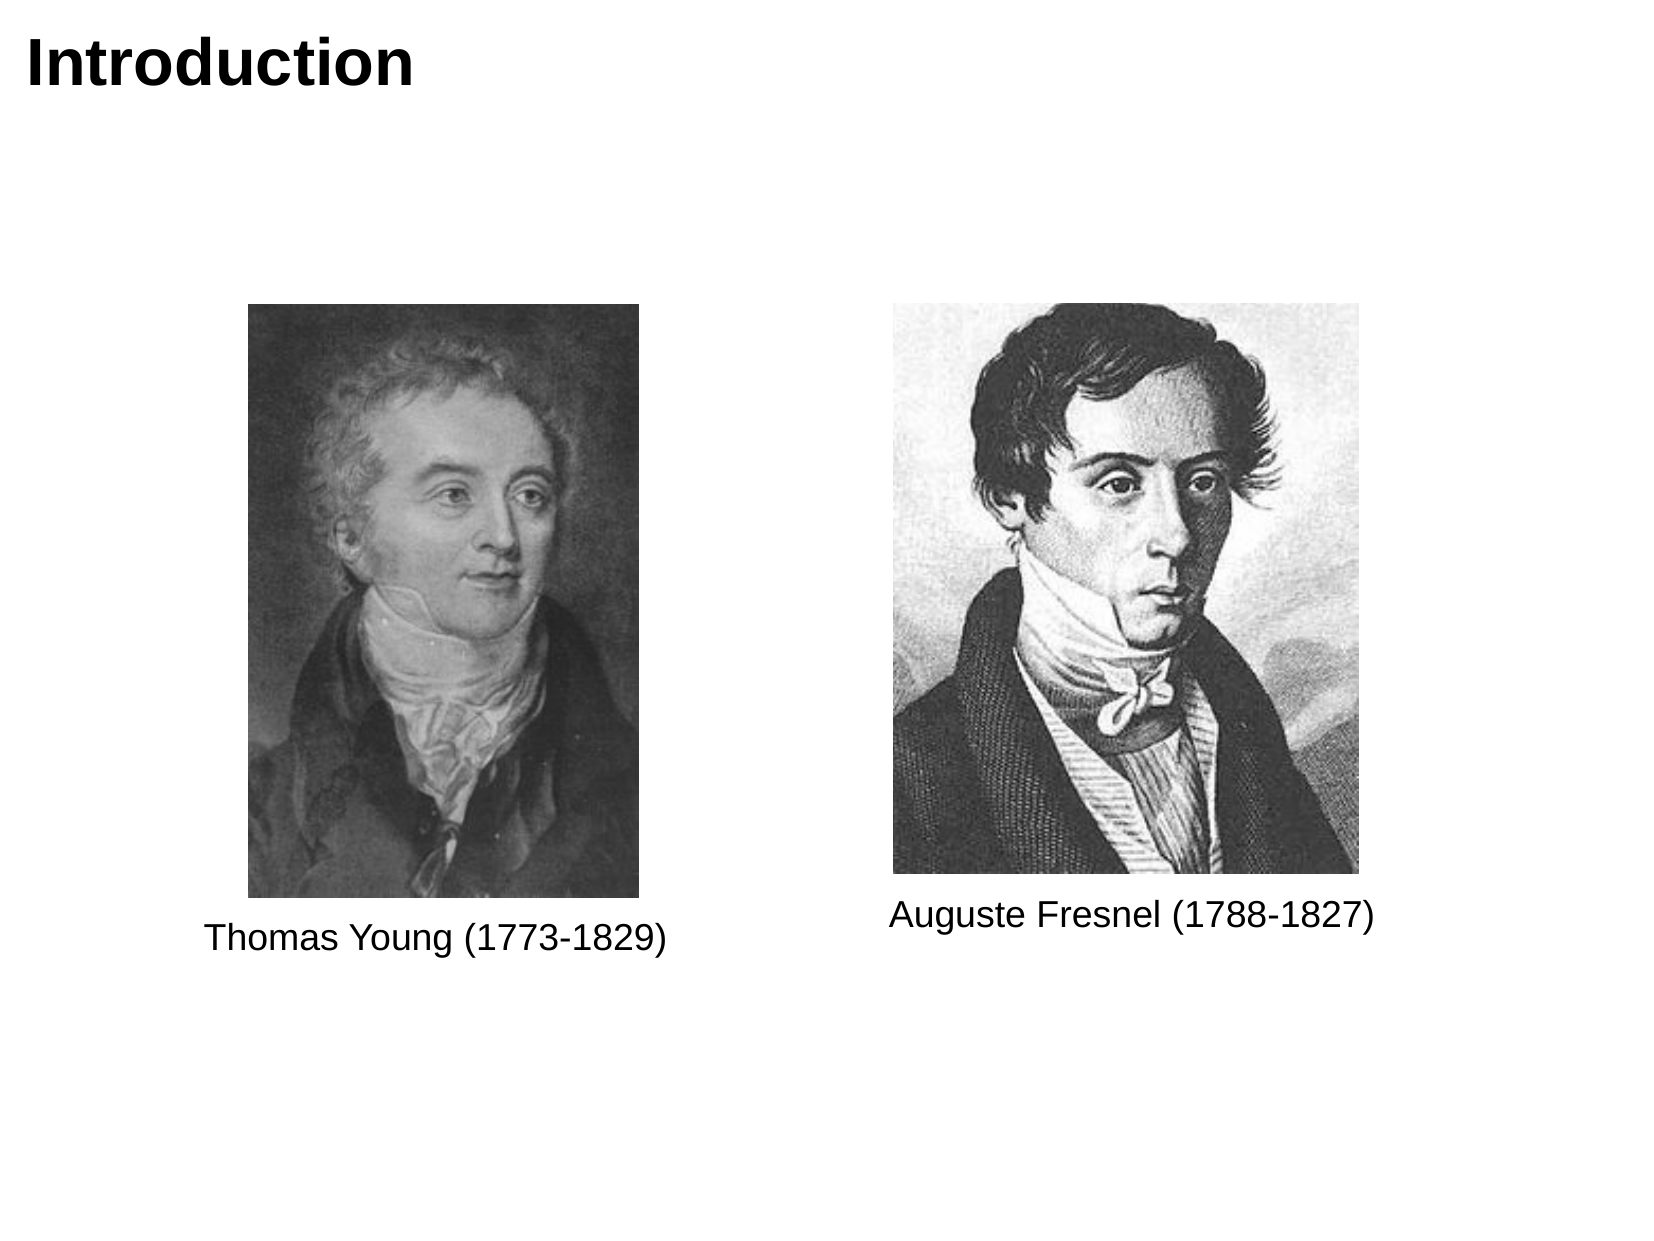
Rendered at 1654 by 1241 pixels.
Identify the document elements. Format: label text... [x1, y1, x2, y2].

picture [893, 303, 1359, 875]
picture [248, 304, 639, 898]
text_box Auguste Fresnel (1788-1827) [874, 885, 1406, 985]
text_box Thomas Young (1773-1829) [188, 909, 745, 967]
text_box Introduction [11, 17, 1158, 108]
